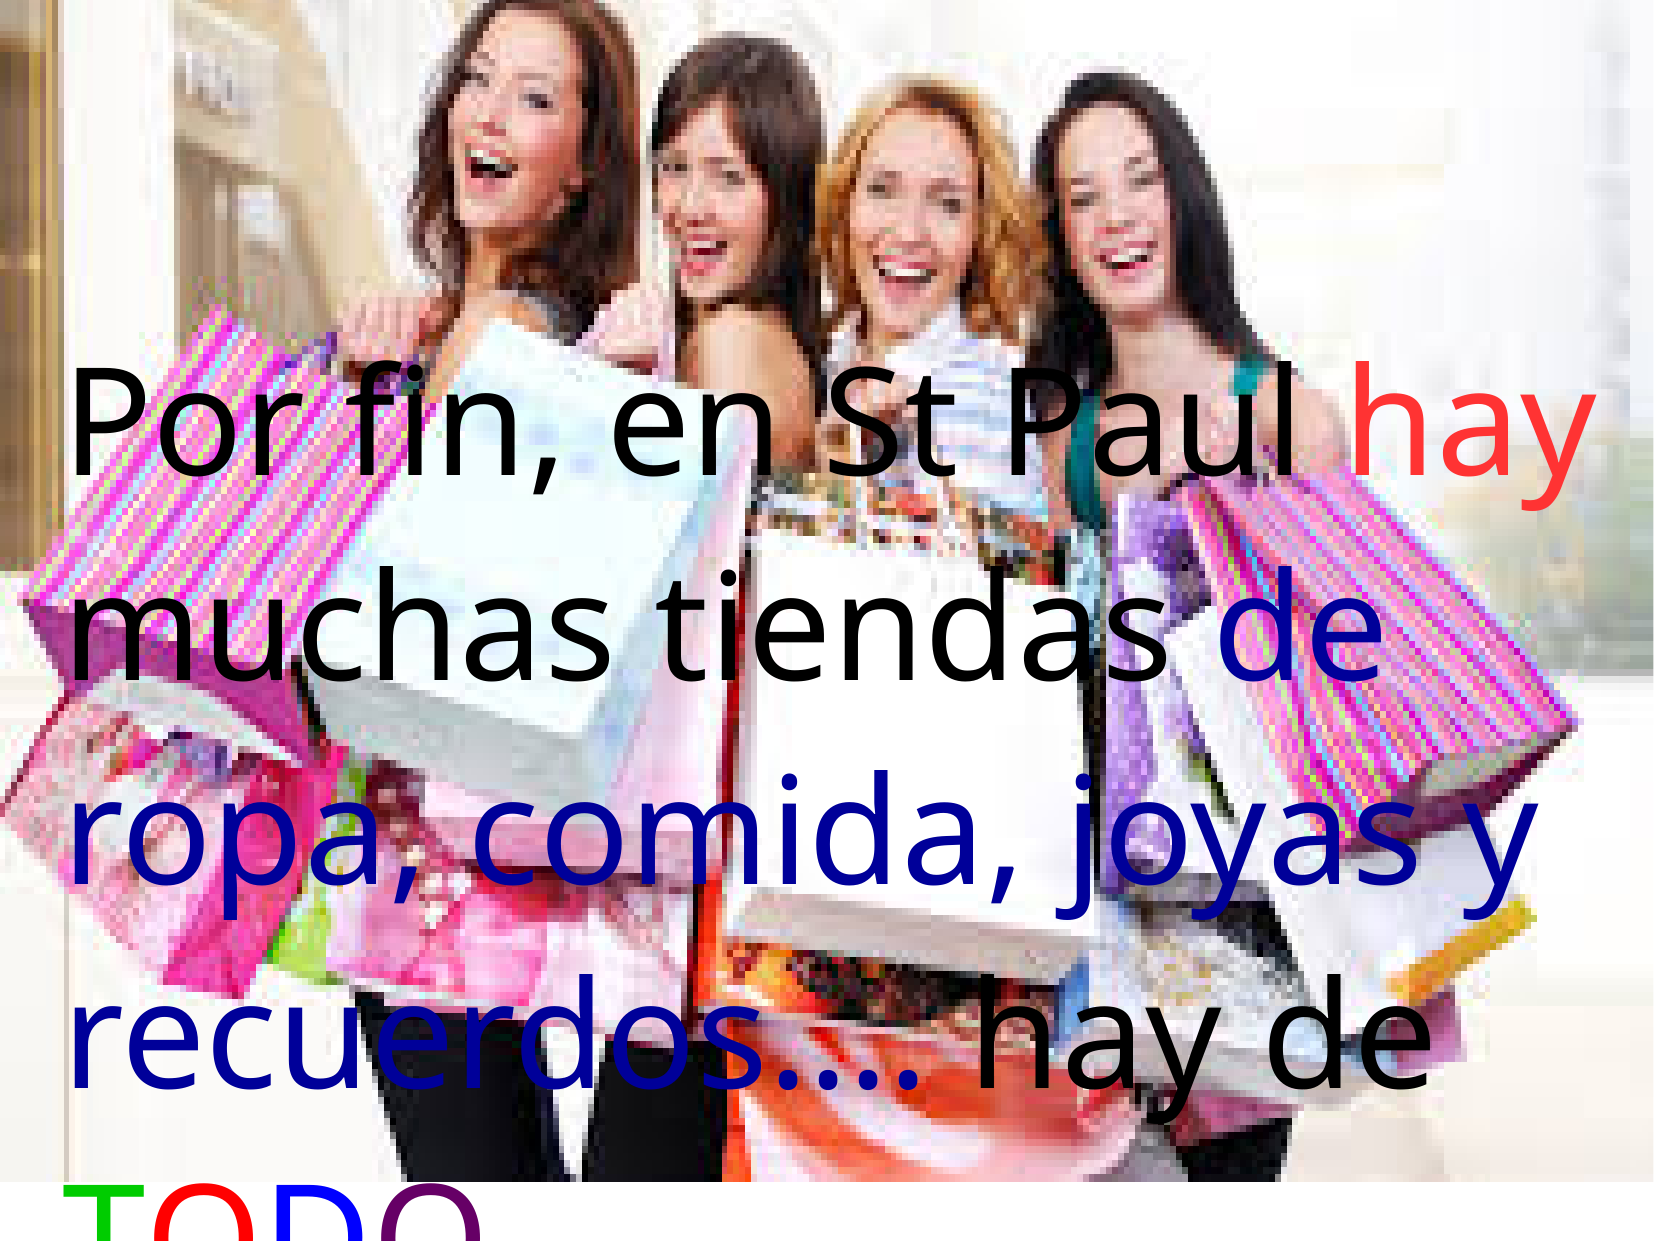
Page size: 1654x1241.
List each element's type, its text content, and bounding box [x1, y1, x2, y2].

picture [0, 0, 1654, 1182]
text_box Por fin, en St Paul hay muchas tiendas de ropa, comida, joyas y recuerdos.... hay de TODO. ¡Entonces, buenas compras ! [47, 308, 1654, 1134]
